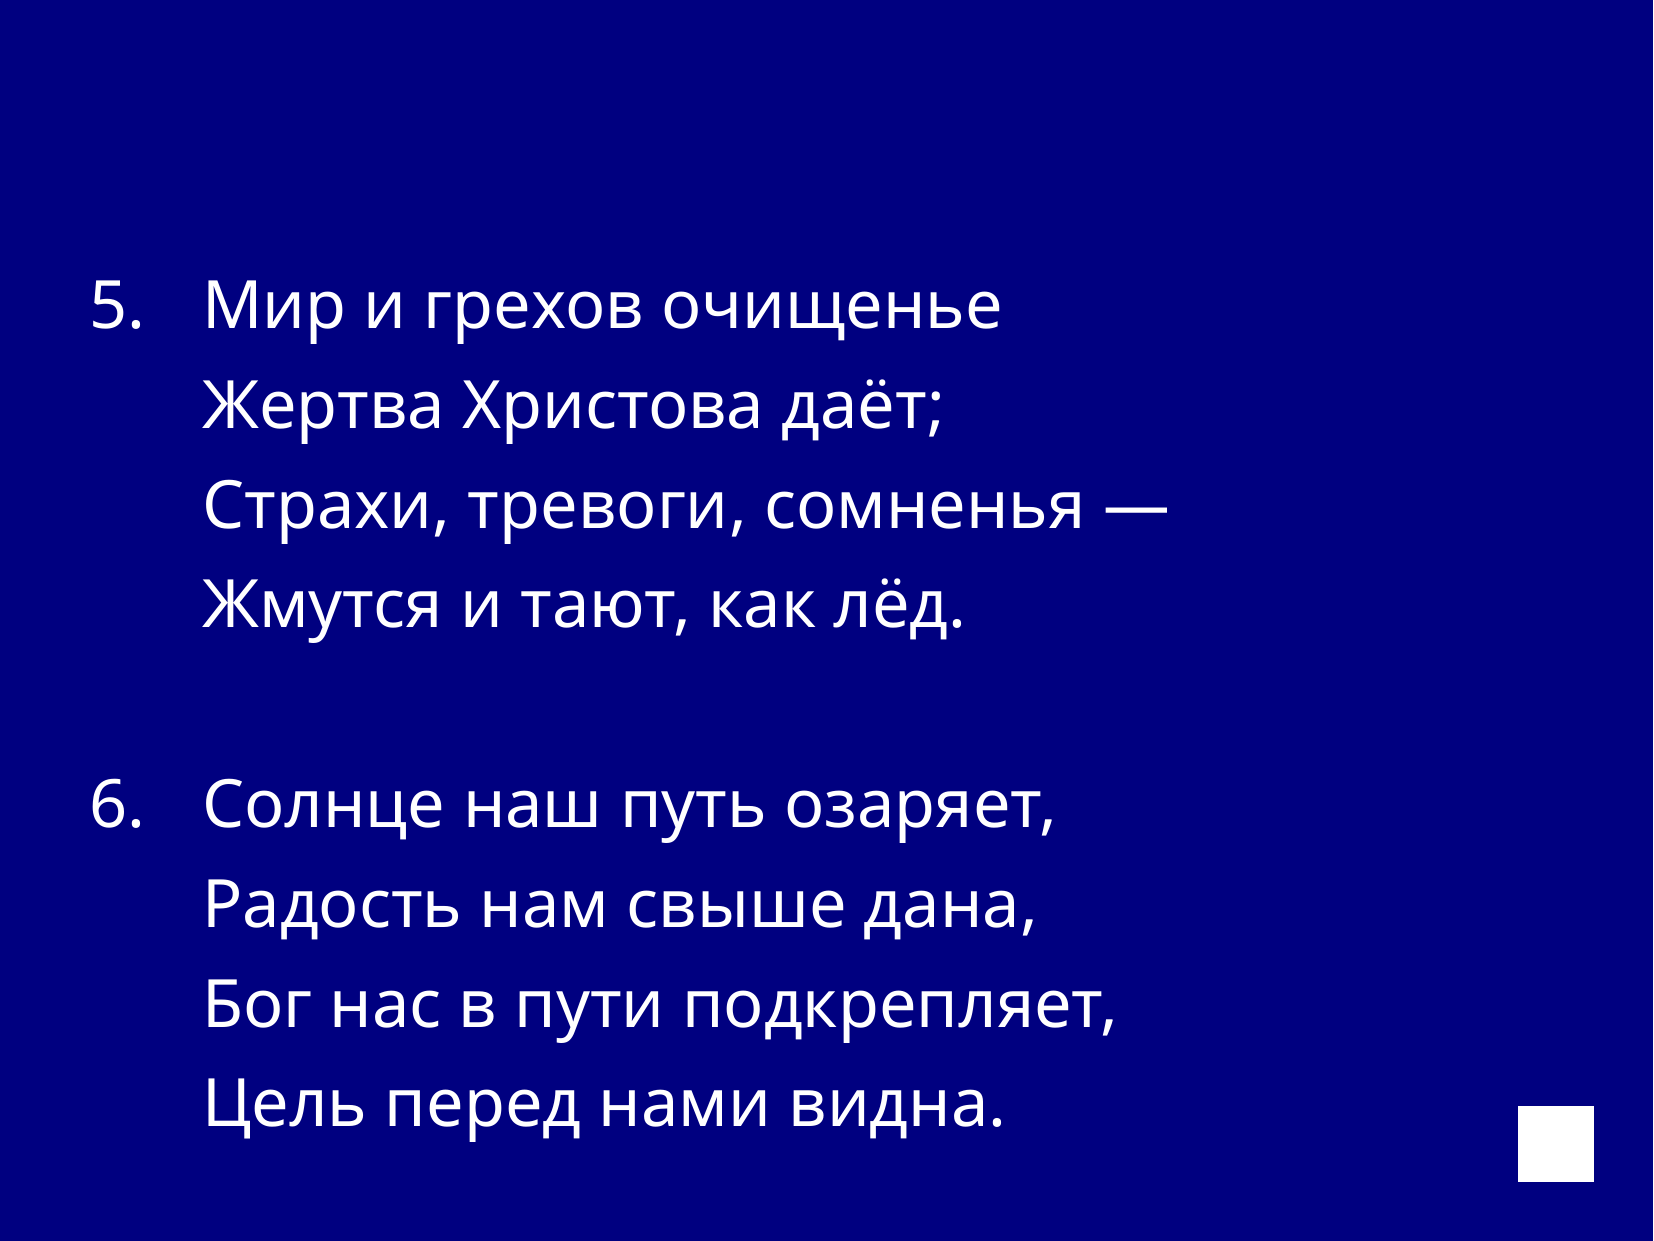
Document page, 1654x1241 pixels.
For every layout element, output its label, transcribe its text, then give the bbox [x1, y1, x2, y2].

text_box 5. Мир и грехов очищенье Жертва Христова даёт; Страхи, тревоги, сомненья — Жмутся и тают, как лёд. 6. Солнце наш путь озаряет, Радость нам свыше дана, Бог нас в пути подкрепляет, Цель перед нами видна. [75, 150, 1576, 1163]
text_box [1518, 1106, 1594, 1182]
